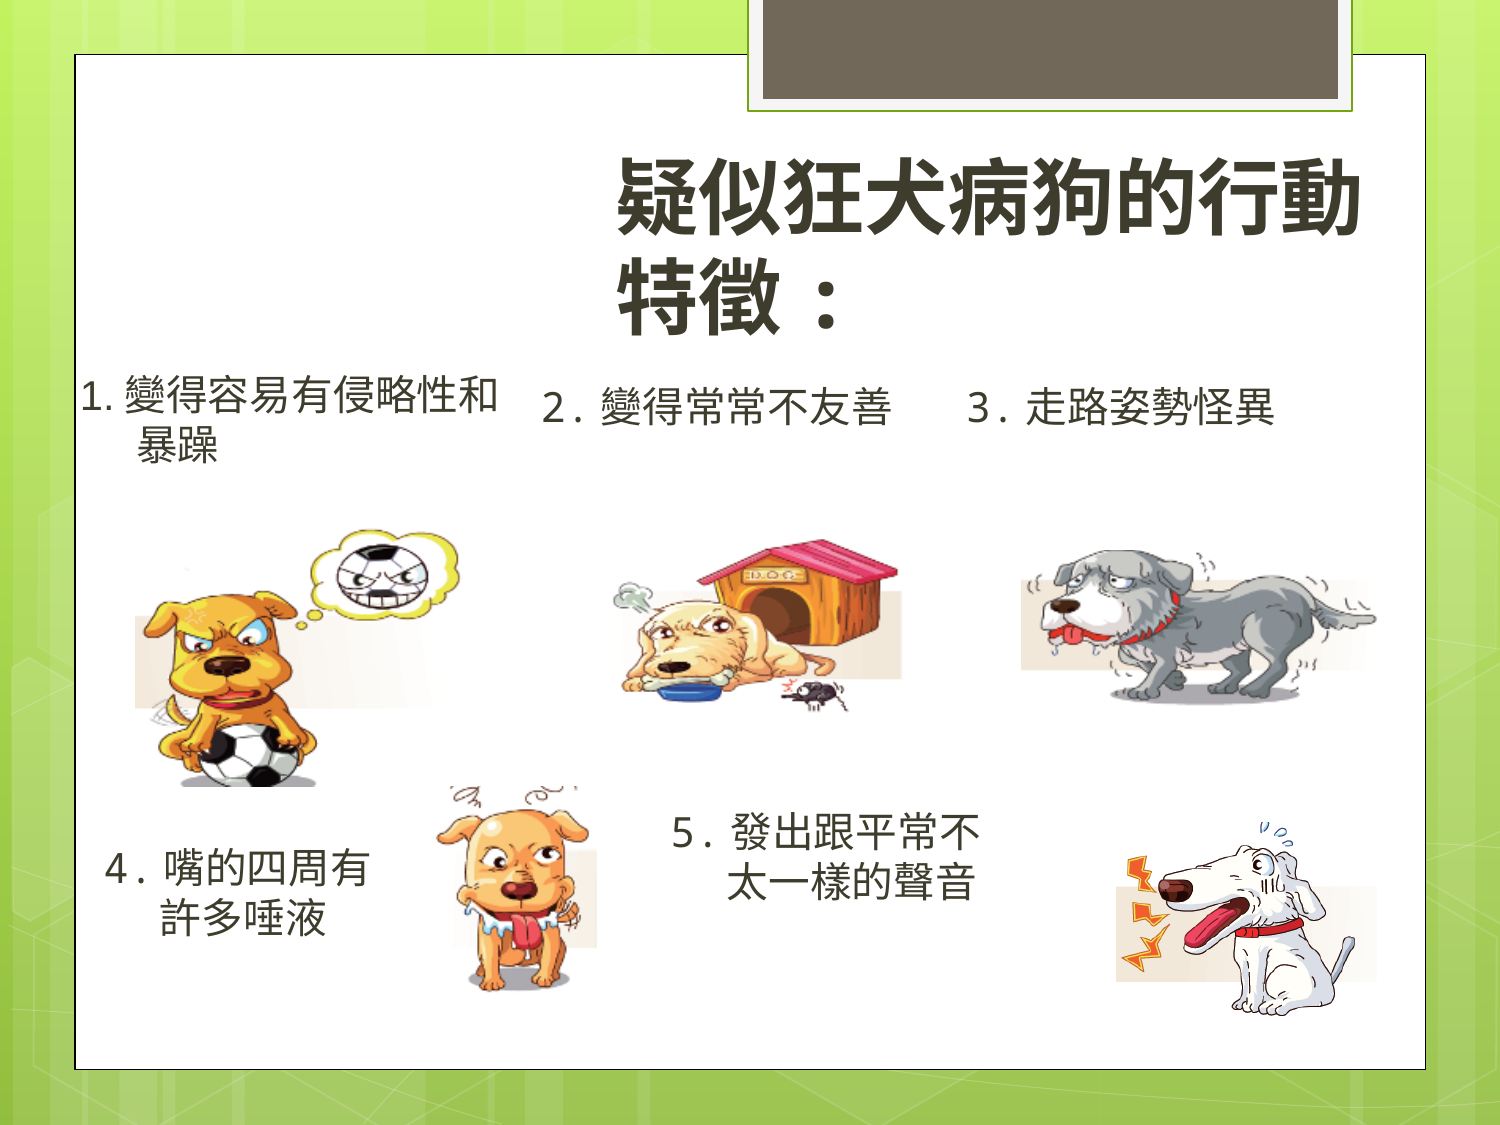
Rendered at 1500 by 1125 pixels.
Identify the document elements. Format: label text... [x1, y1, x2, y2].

picture [135, 527, 597, 997]
text_box 4.嘴的四周有許多唾液 [88, 834, 420, 950]
text_box 疑似狂犬病狗的行動特徵: [0, 137, 1424, 253]
picture [584, 527, 904, 714]
text_box 5.發出跟平常不太一樣的聲音 [655, 798, 1022, 914]
picture [1021, 550, 1388, 707]
text_box 1.變得容易有侵略性和暴躁 [64, 361, 538, 477]
picture [1116, 822, 1377, 1019]
text_box 3.走路姿勢怪異 [950, 373, 1294, 439]
text_box 2.變得常常不友善 [525, 373, 928, 439]
